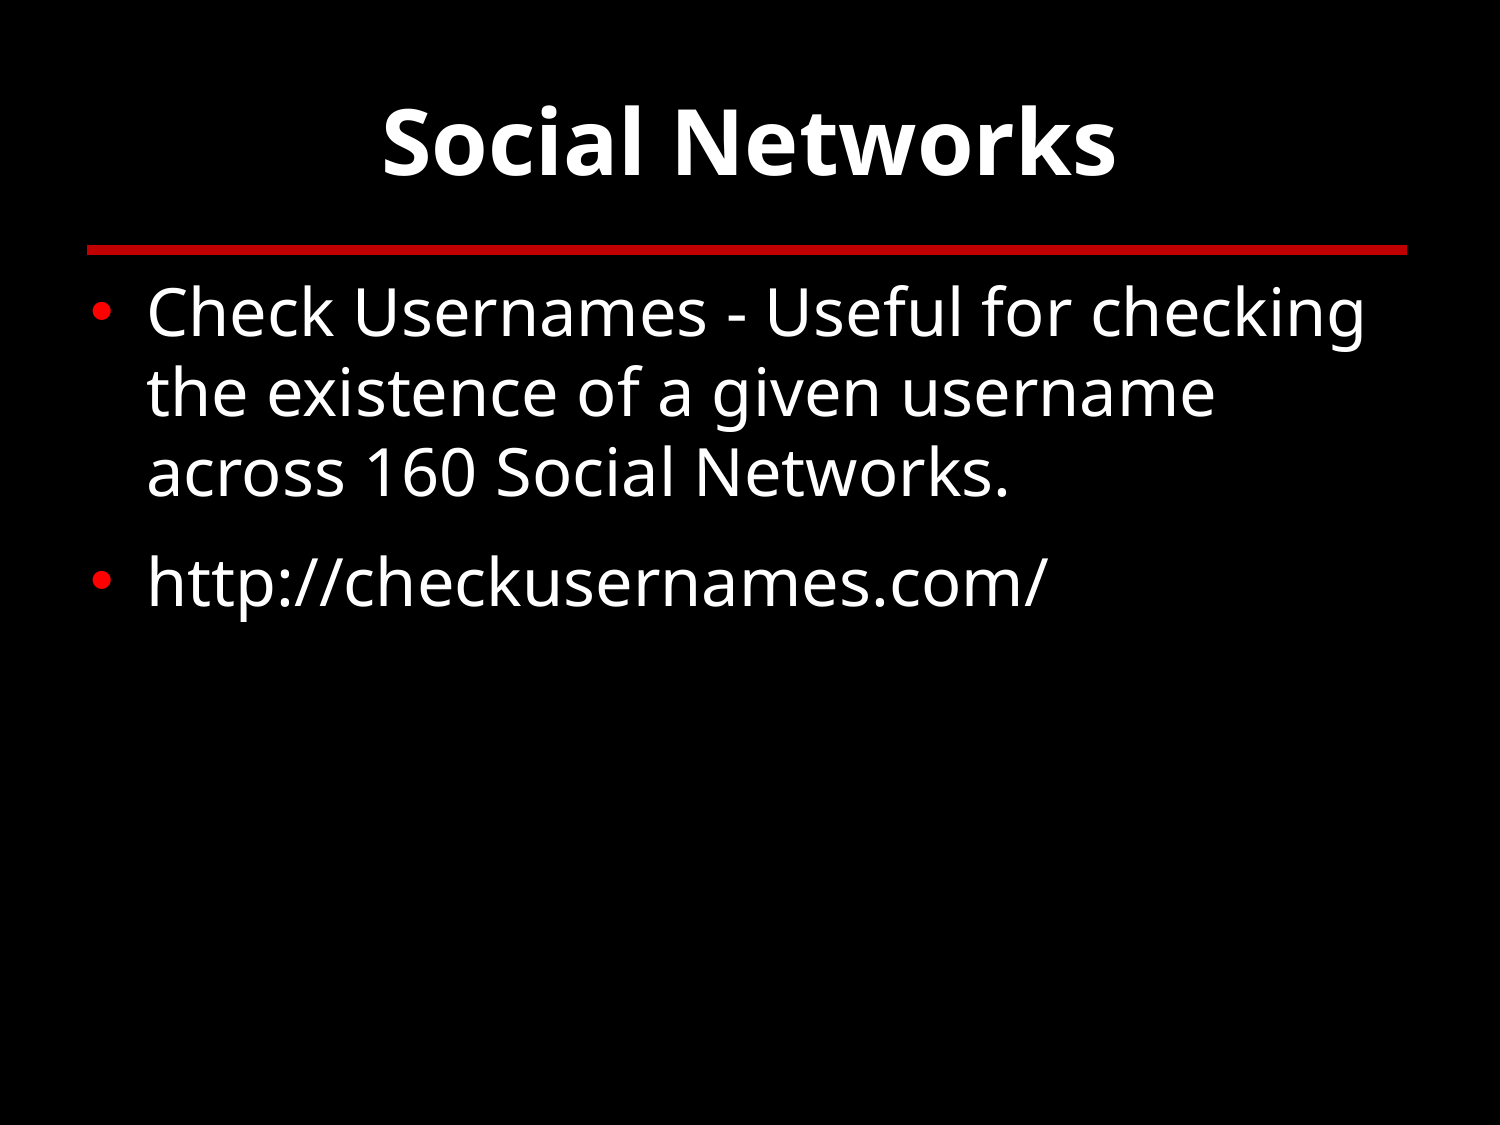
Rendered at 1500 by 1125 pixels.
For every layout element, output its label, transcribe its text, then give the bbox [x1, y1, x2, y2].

title Social Networks [75, 45, 1425, 233]
list Check Usernames - Useful for checking the existence of a given username across 160 Social Networks. http://checkusernames.com/ [75, 262, 1425, 1005]
